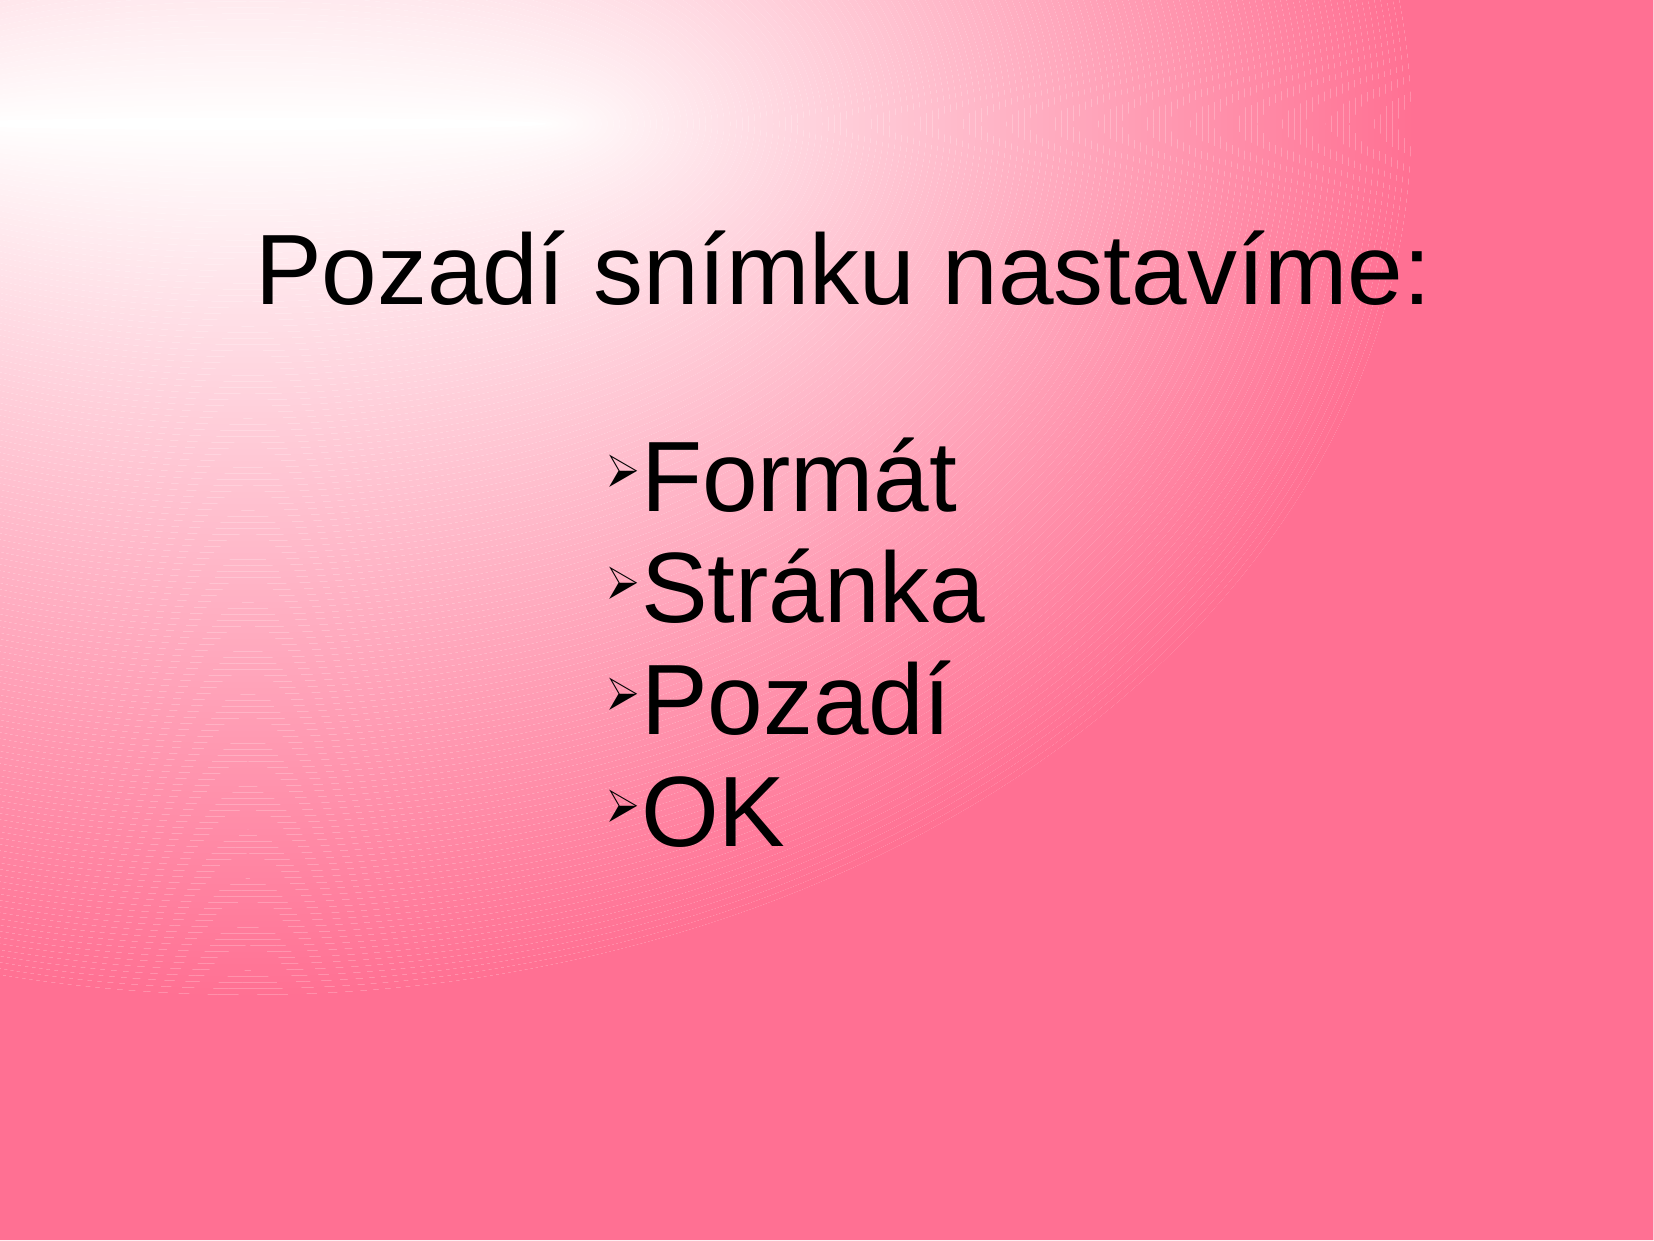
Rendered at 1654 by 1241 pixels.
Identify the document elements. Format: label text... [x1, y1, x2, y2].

text_box Formát Stránka Pozadí OK [590, 413, 1001, 876]
text_box Pozadí snímku nastavíme: [240, 206, 1447, 334]
